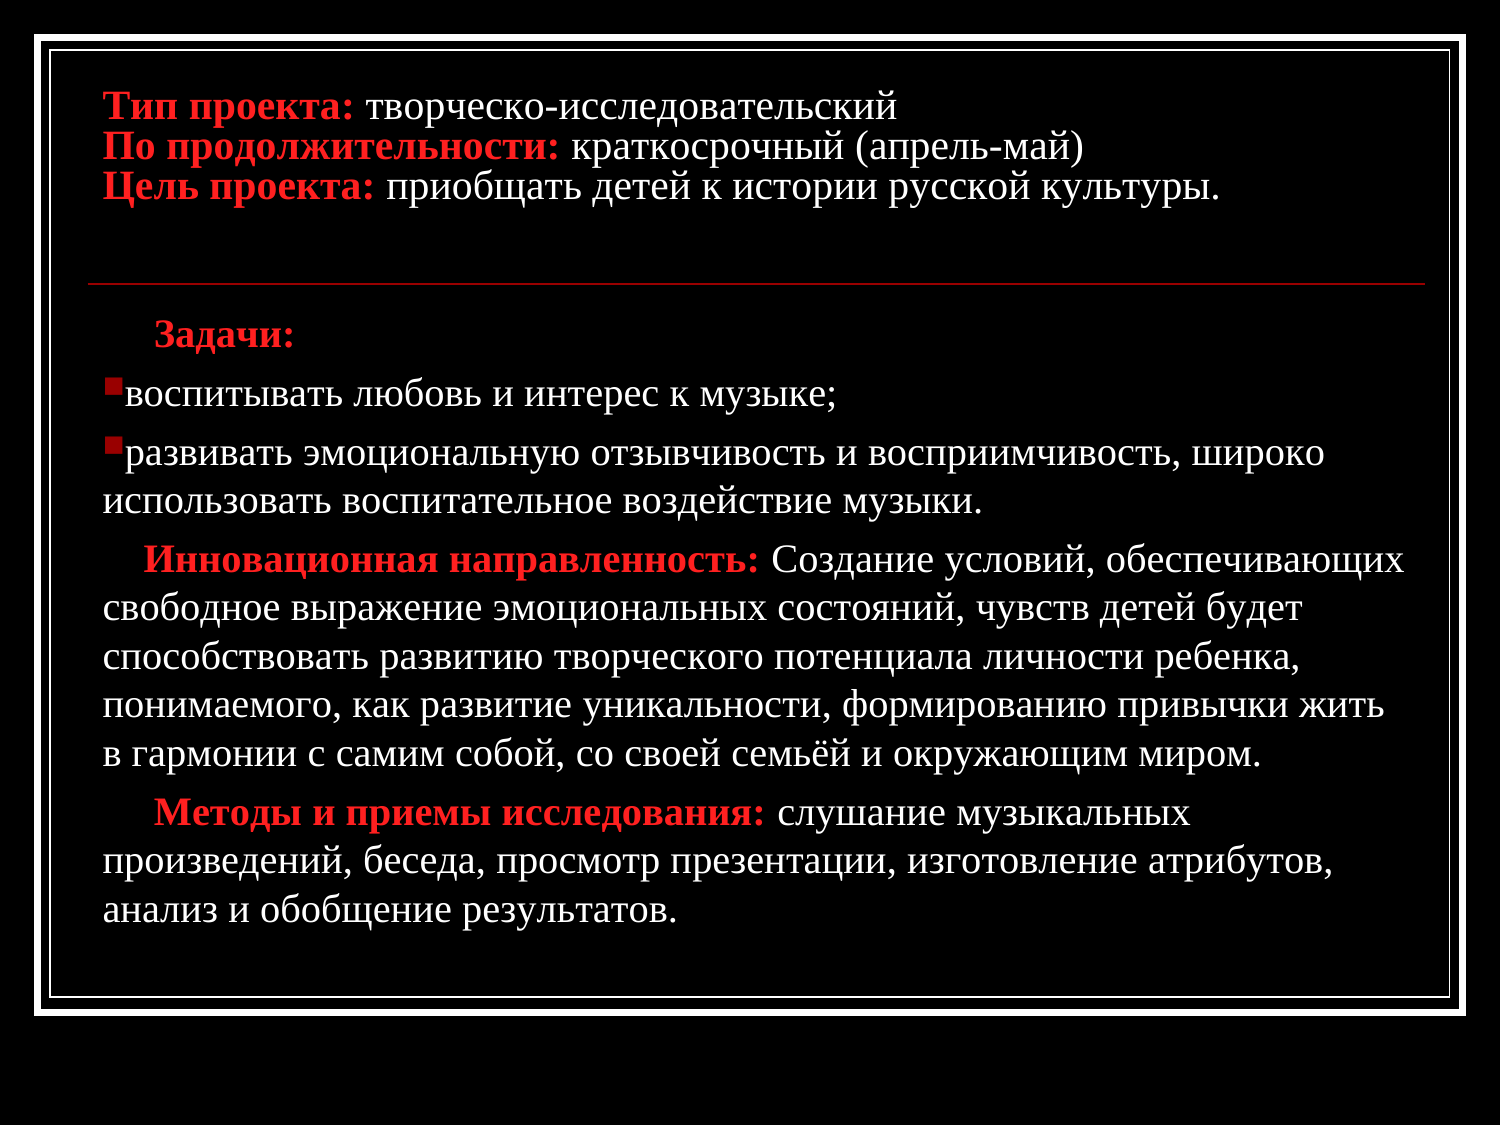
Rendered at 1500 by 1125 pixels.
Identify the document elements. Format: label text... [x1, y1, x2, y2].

title Тип проекта: творческо-исследовательский По продолжительности: краткосрочный (апрель-май) Цель проекта: приобщать детей к истории русской культуры. [87, 0, 1426, 266]
list Задачи: воспитывать любовь и интерес к музыке; развивать эмоциональную отзывчивость и восприимчивость, широко использовать воспитательное воздействие музыки. Инновационная направленность: Создание условий, обеспечивающих свободное выражение эмоциональных состояний, чувств детей будет способствовать развитию творческого потенциала личности ребенка, понимаемого, как развитие уникальности, формированию привычки жить в гармонии с самим собой, со своей семьёй и окружающим миром. Методы и приемы исследования: слушание музыкальных произведений, беседа, просмотр презентации, изготовление атрибутов, анализ и обобщение результатов. [87, 299, 1426, 963]
